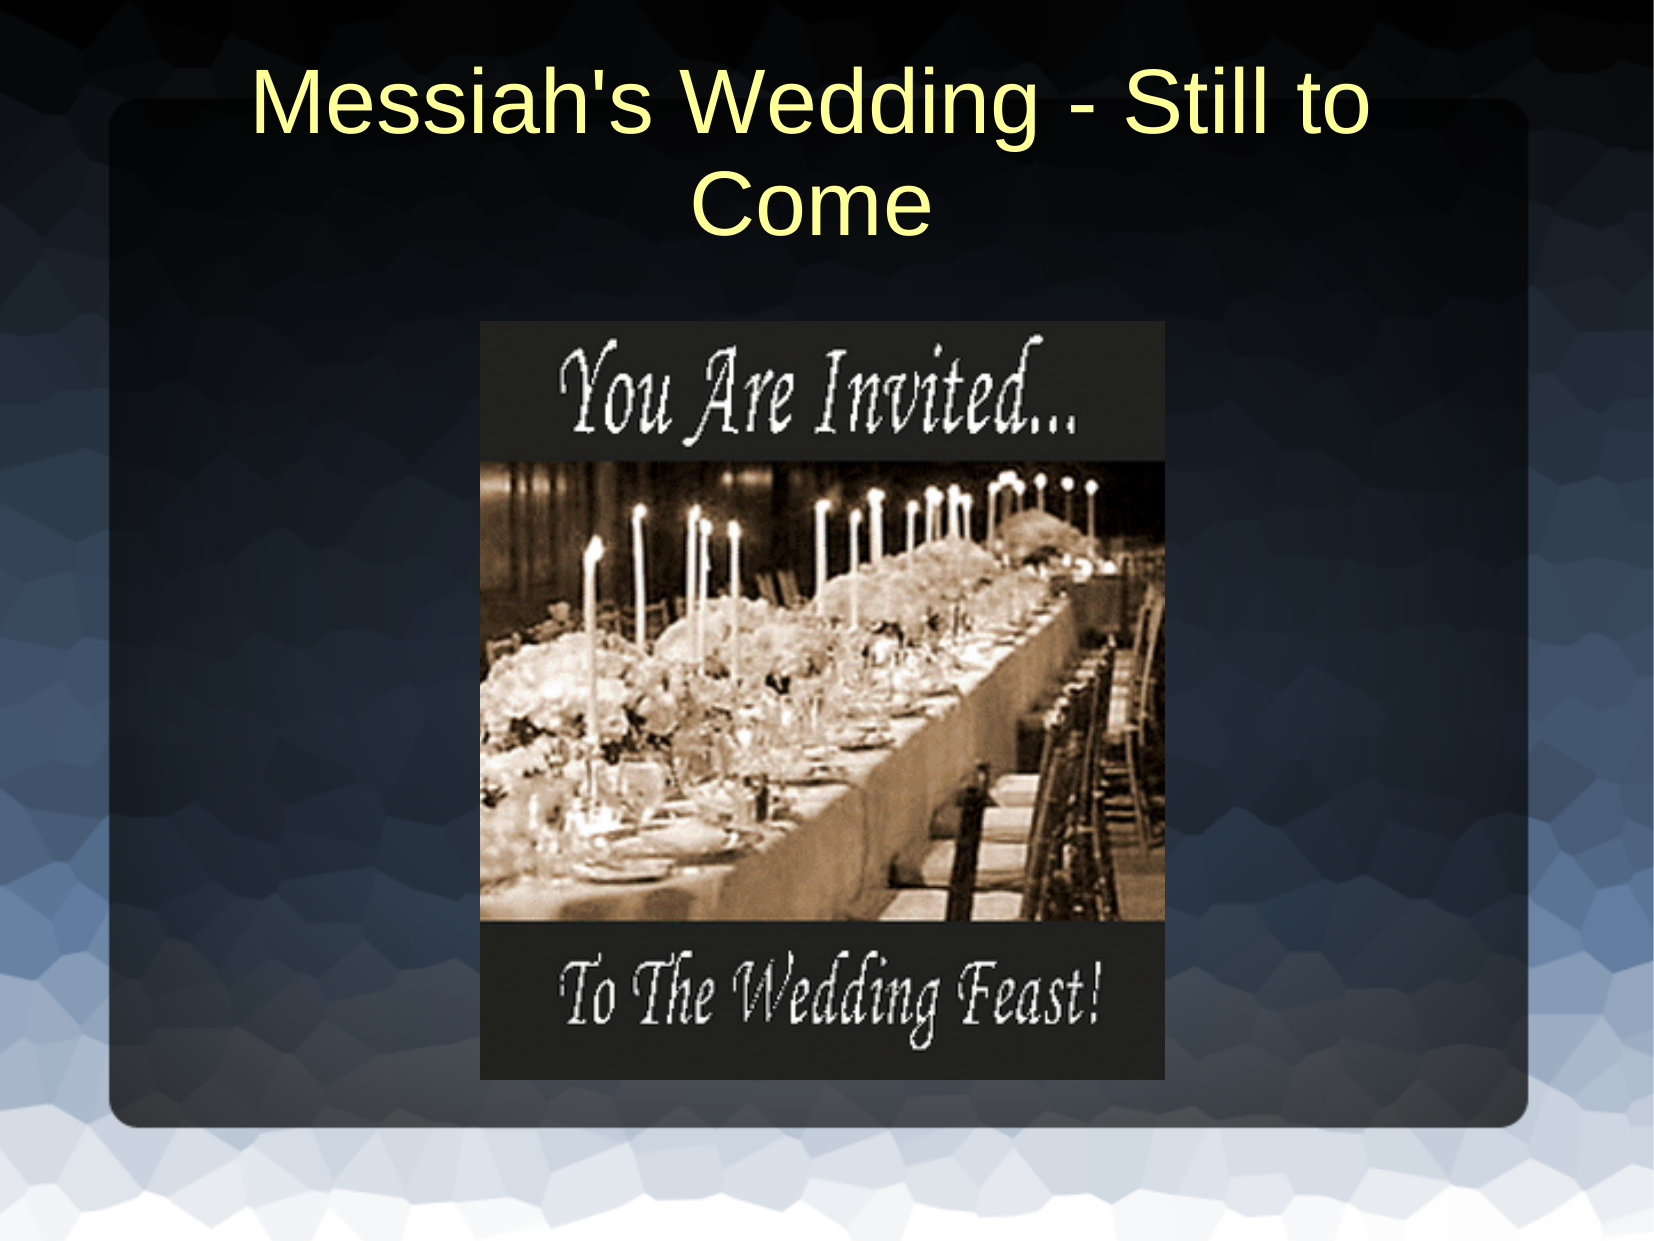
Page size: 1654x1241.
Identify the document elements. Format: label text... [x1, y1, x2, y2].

picture [0, 0, 1654, 1241]
title Messiah's Wedding - Still to Come [118, 49, 1506, 257]
